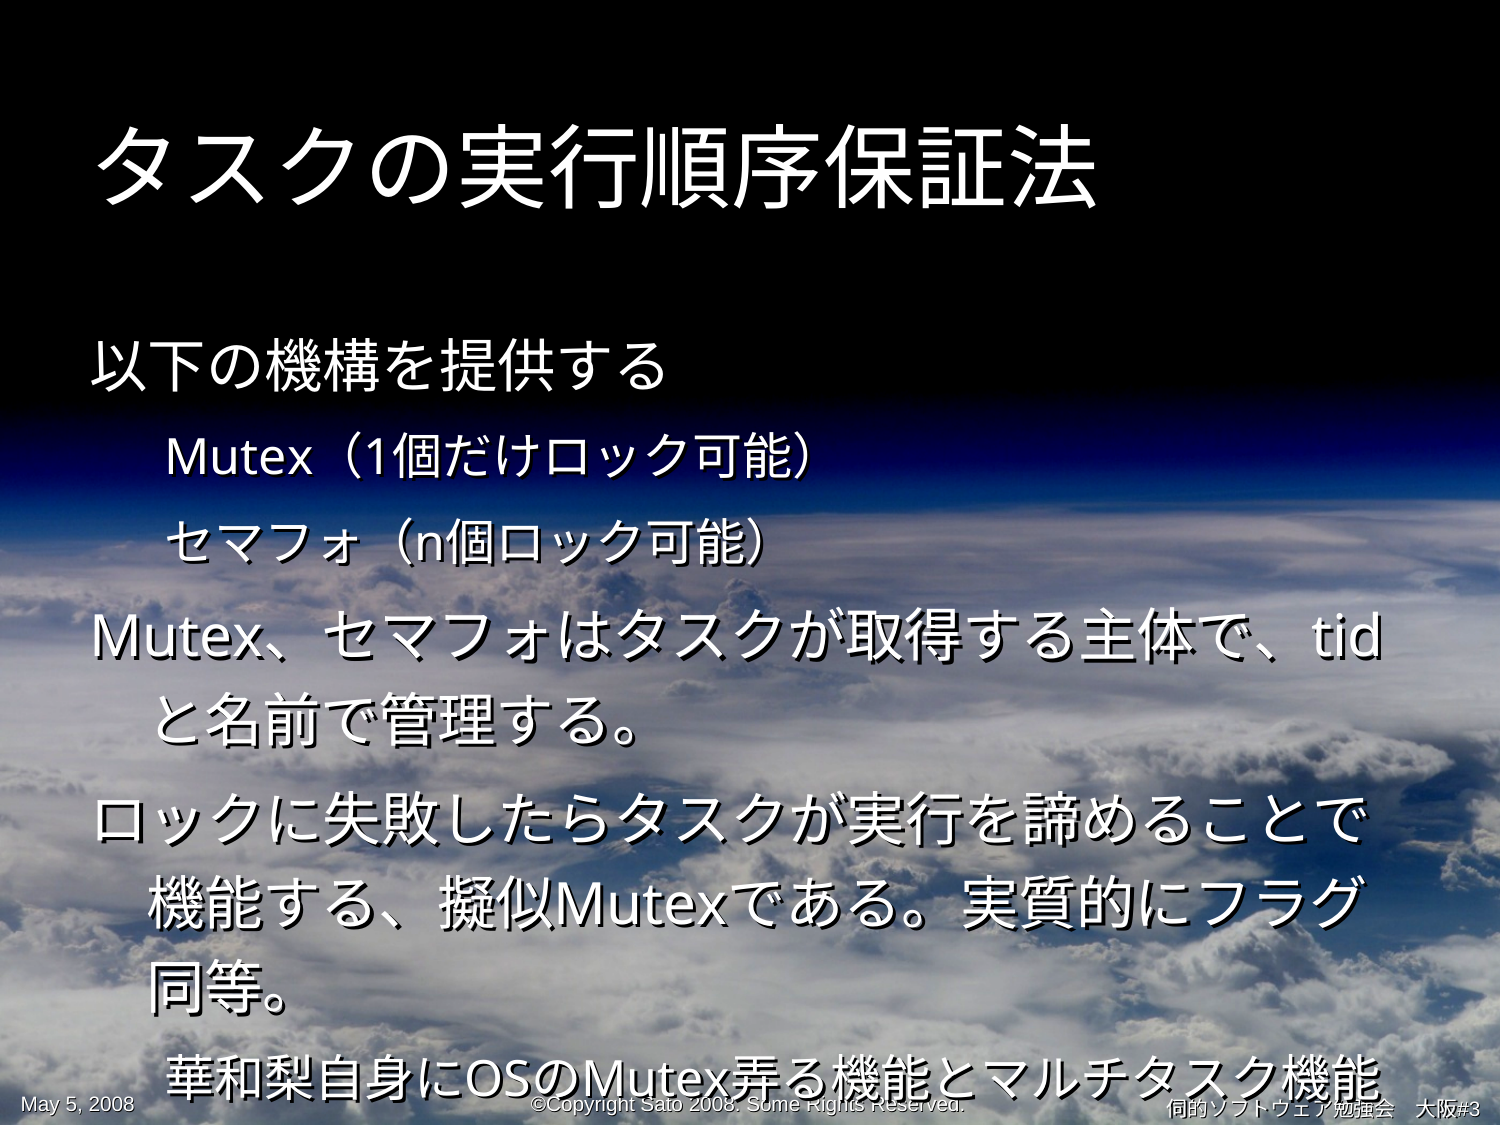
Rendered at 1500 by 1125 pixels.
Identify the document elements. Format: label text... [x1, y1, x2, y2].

title タスクの実行順序保証法 [75, 47, 1426, 276]
list 以下の機構を提供する Mutex（1個だけロック可能） セマフォ（n個ロック可能） Mutex、セマフォはタスクが取得する主体で、tidと名前で管理する。 ロックに失敗したらタスクが実行を諦めることで機能する、擬似Mutexである。実質的にフラグ同等。 華和梨自身にOSのMutex弄る機能とマルチタスク機能がないので… [75, 312, 1426, 988]
